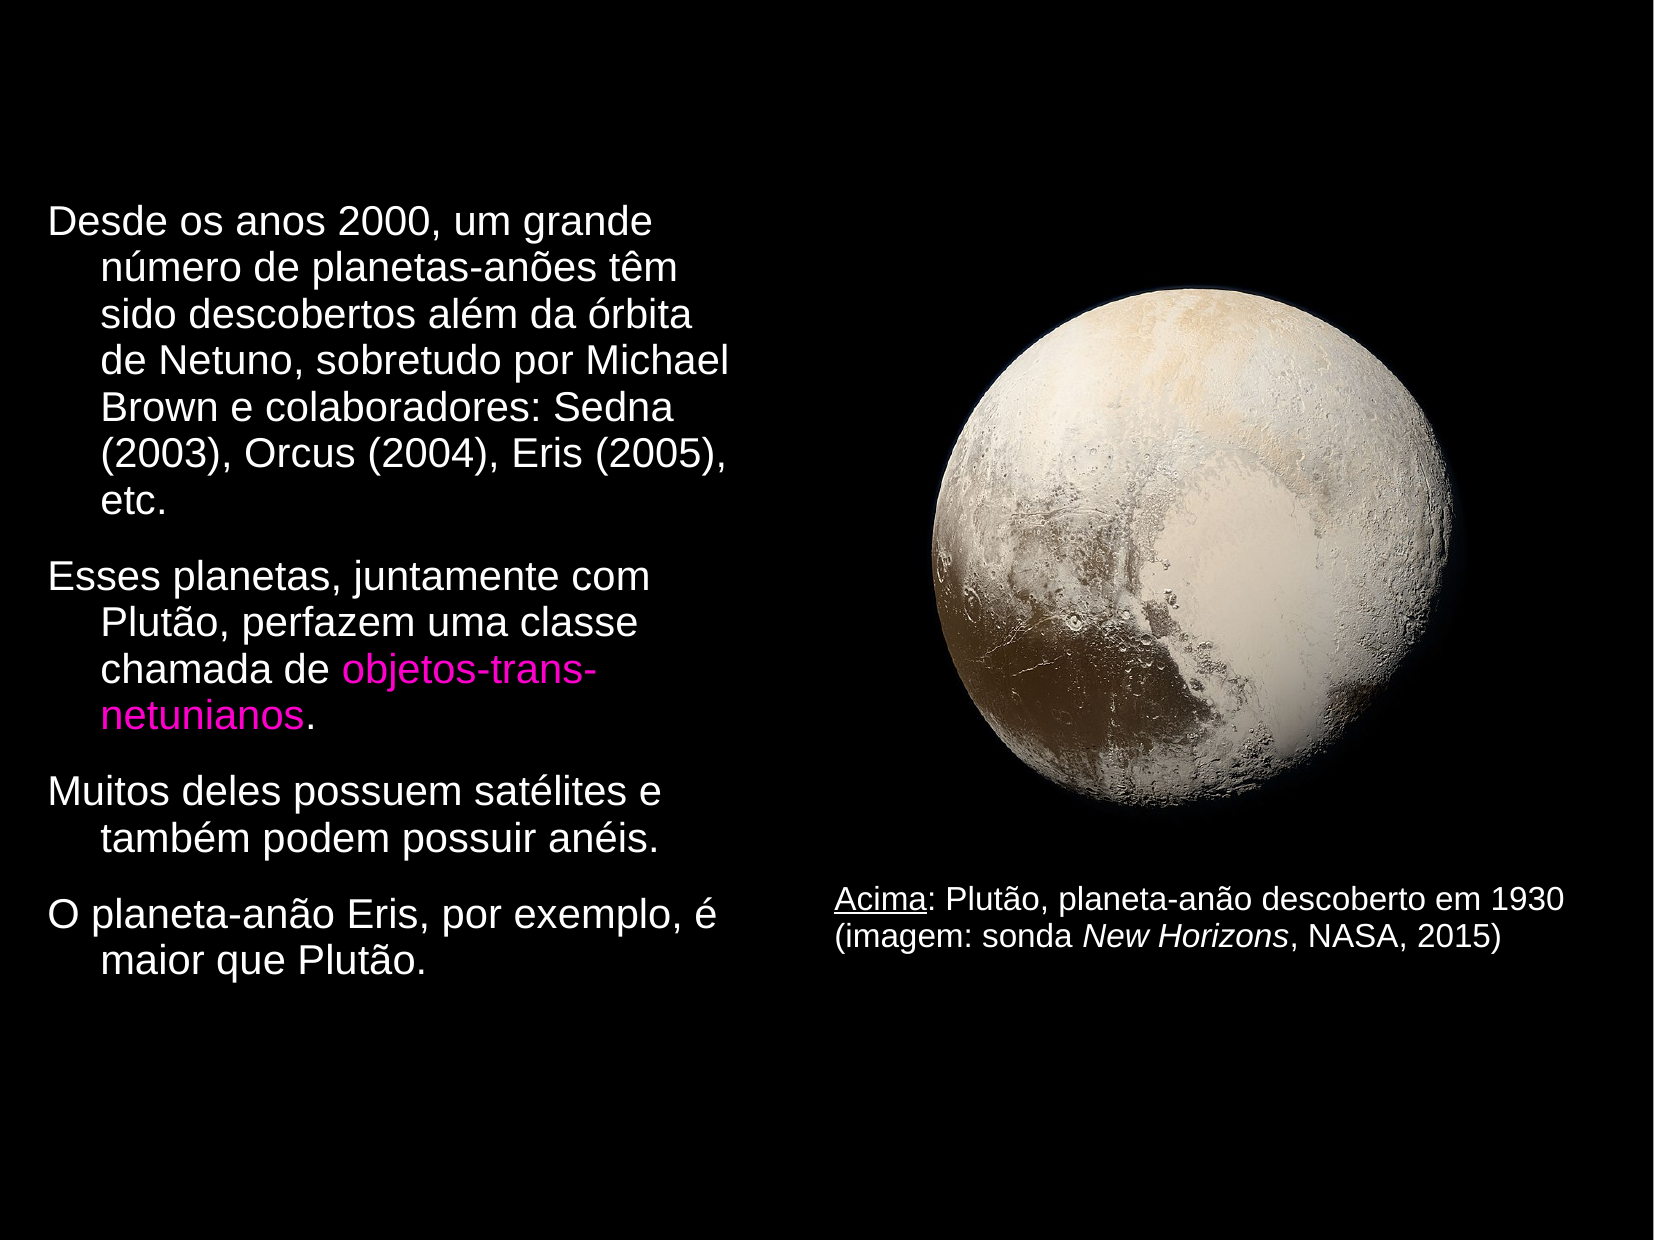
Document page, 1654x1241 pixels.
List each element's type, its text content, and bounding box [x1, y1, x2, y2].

list Desde os anos 2000, um grande número de planetas-anões têm sido descobertos além da órbita de Netuno, sobretudo por Michael Brown e colaboradores: Sedna (2003), Orcus (2004), Eris (2005), etc. Esses planetas, juntamente com Plutão, perfazem uma classe chamada de objetos-trans-netunianos. Muitos deles possuem satélites e também podem possuir anéis. O planeta-anão Eris, por exemplo, é maior que Plutão. [29, 197, 751, 1098]
picture [888, 248, 1495, 854]
text_box Acima: Plutão, planeta-anão descoberto em 1930 (imagem: sonda New Horizons, NASA, 2015) [819, 872, 1587, 1017]
